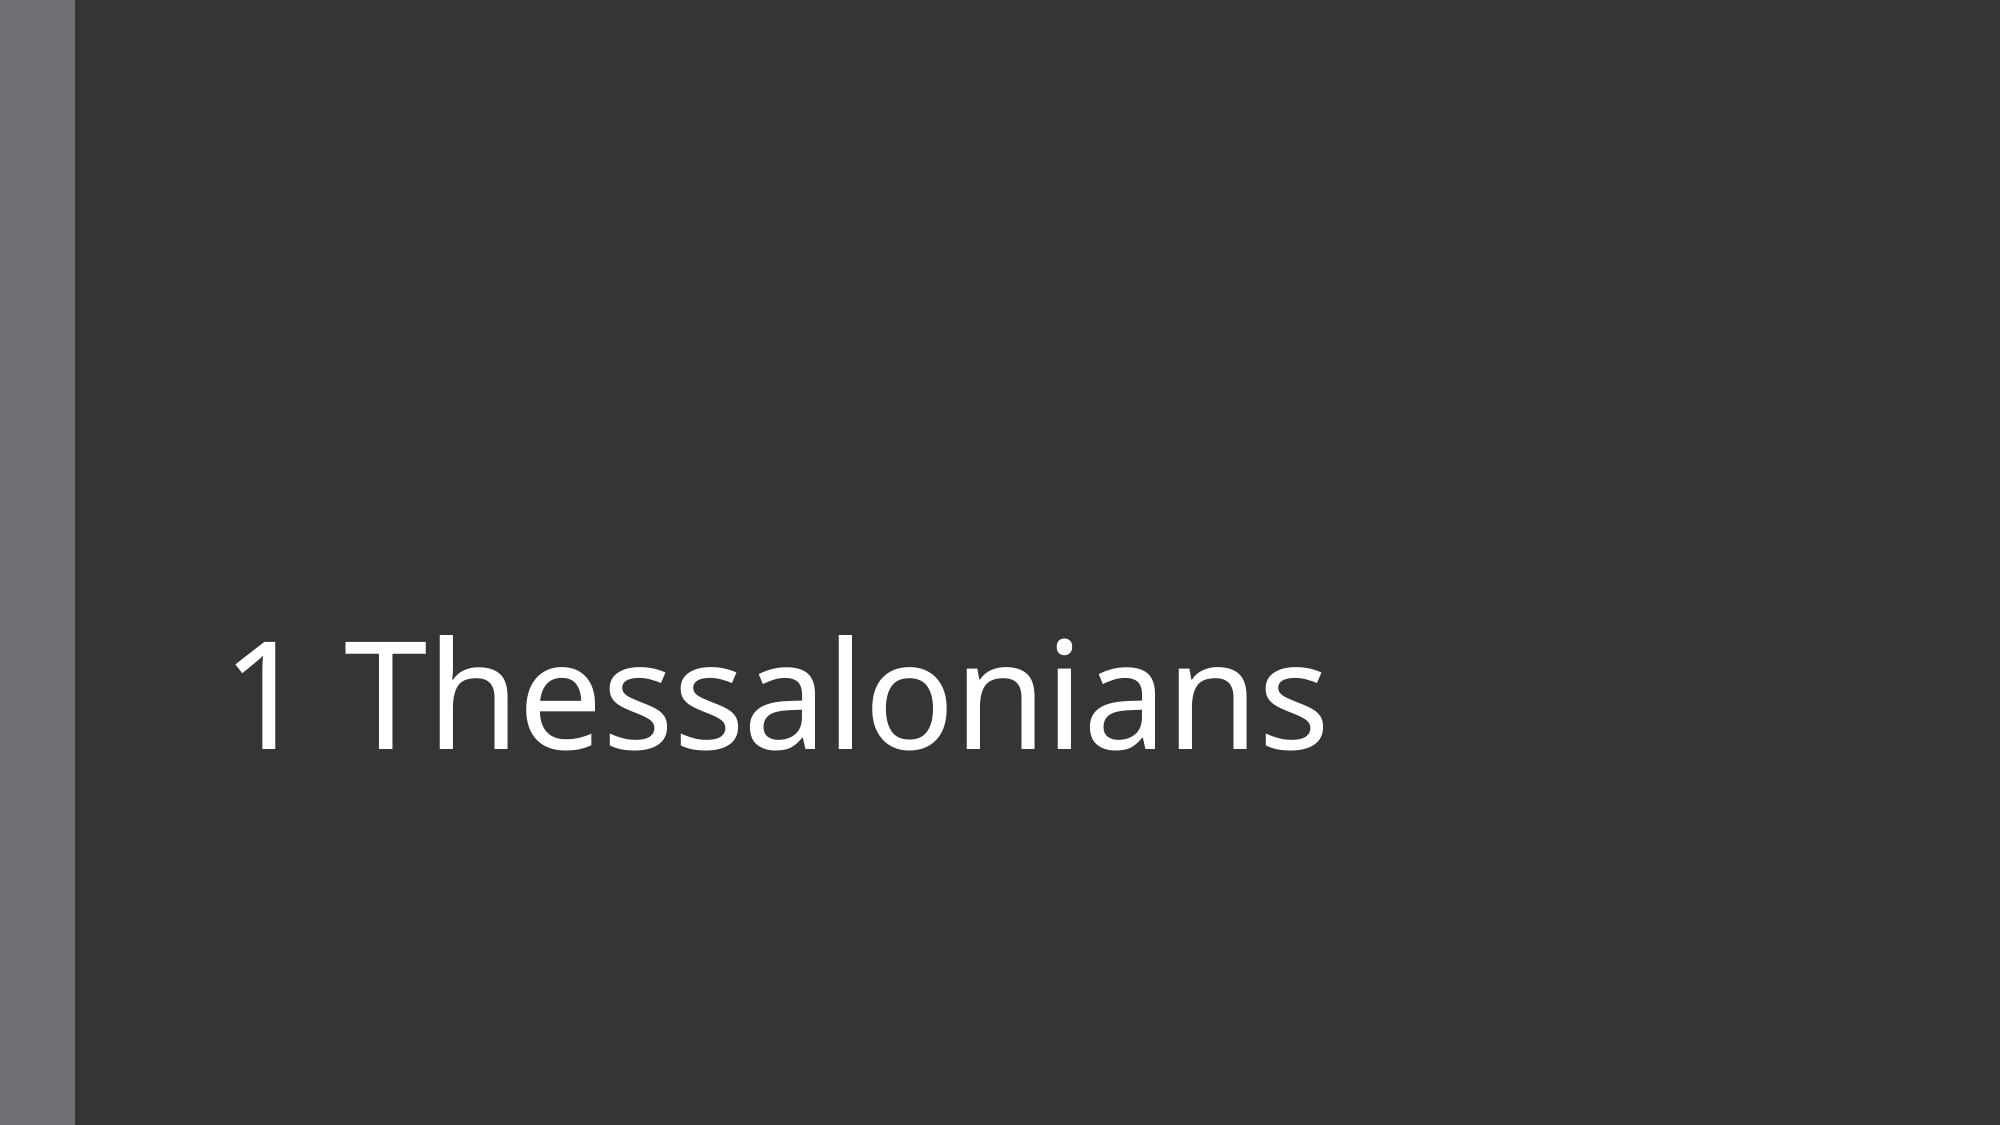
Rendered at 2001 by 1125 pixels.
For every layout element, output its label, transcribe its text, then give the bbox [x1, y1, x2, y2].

title 1 Thessalonians [206, 124, 1752, 788]
